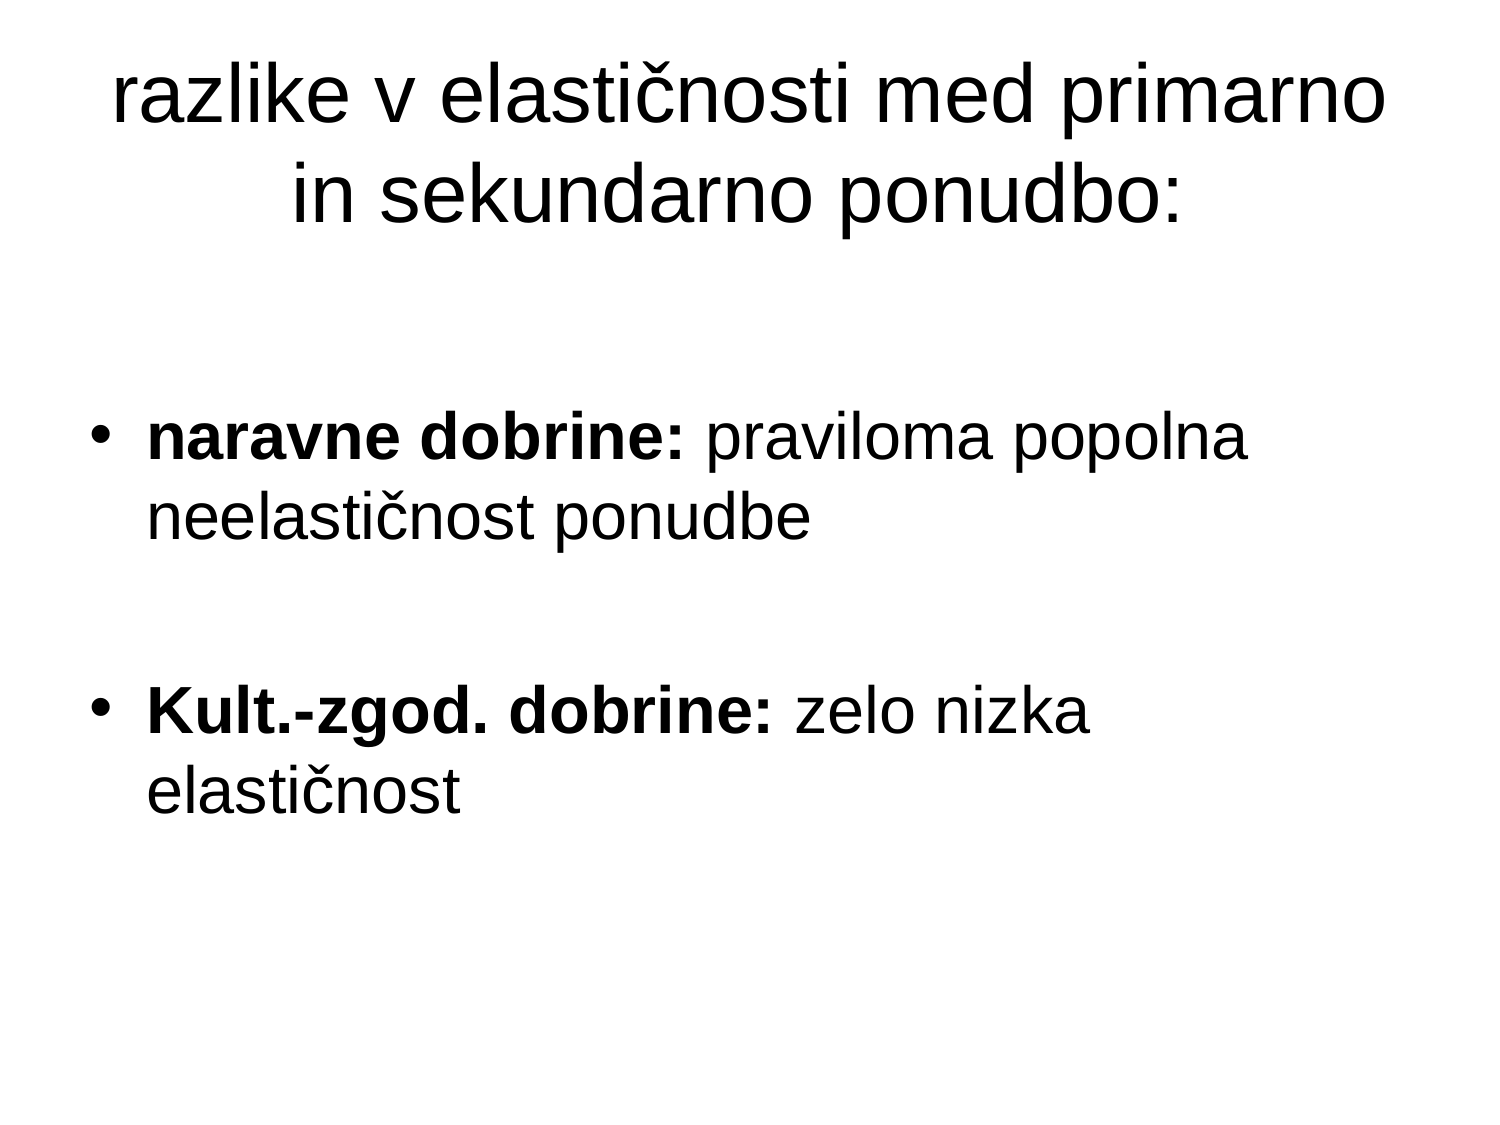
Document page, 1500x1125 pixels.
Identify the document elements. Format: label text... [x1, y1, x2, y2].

list naravne dobrine: praviloma popolna neelastičnost ponudbe Kult.-zgod. dobrine: zelo nizka elastičnost [75, 385, 1426, 1028]
title razlike v elastičnosti med primarno in sekundarno ponudbo: [75, 31, 1426, 247]
